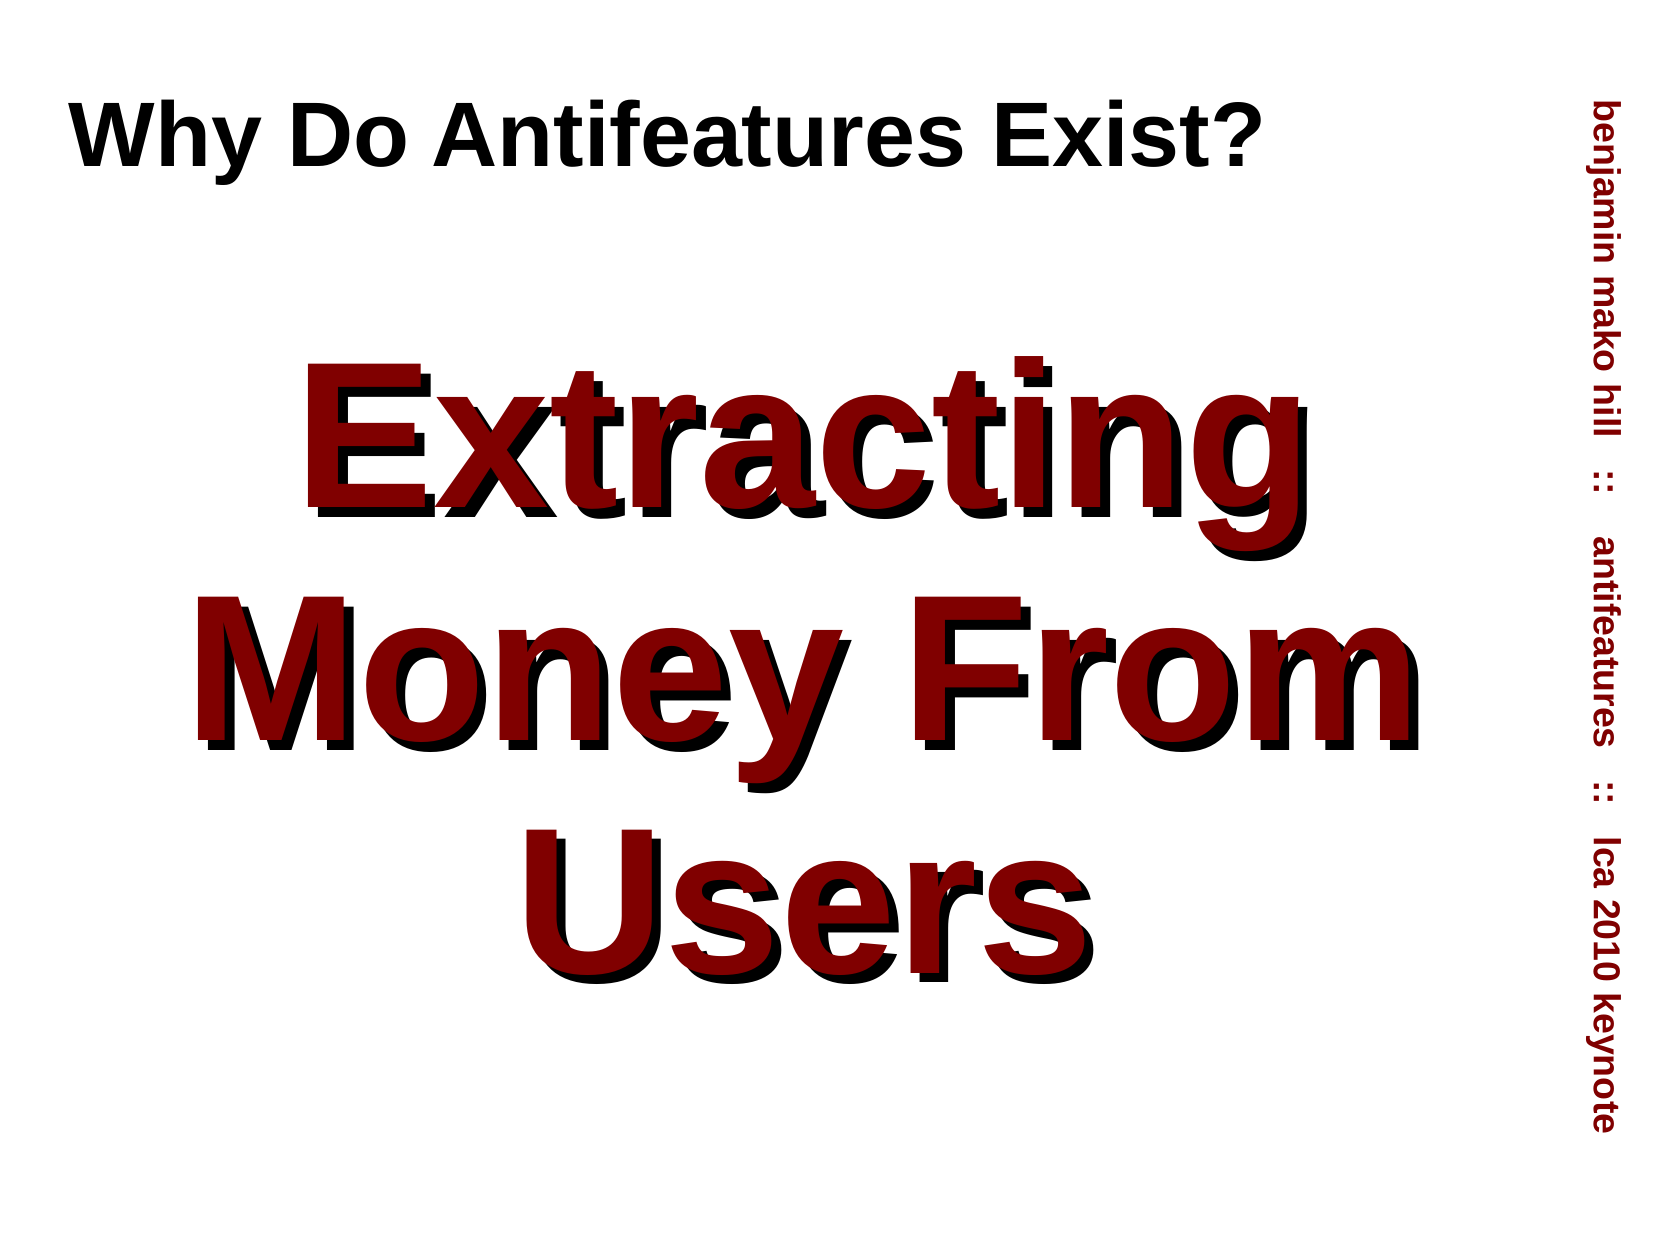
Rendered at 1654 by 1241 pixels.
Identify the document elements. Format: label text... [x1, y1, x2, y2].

title Why Do Antifeatures Exist? [68, 31, 1542, 239]
subtitle Extracting Money From Users [74, 206, 1534, 1131]
